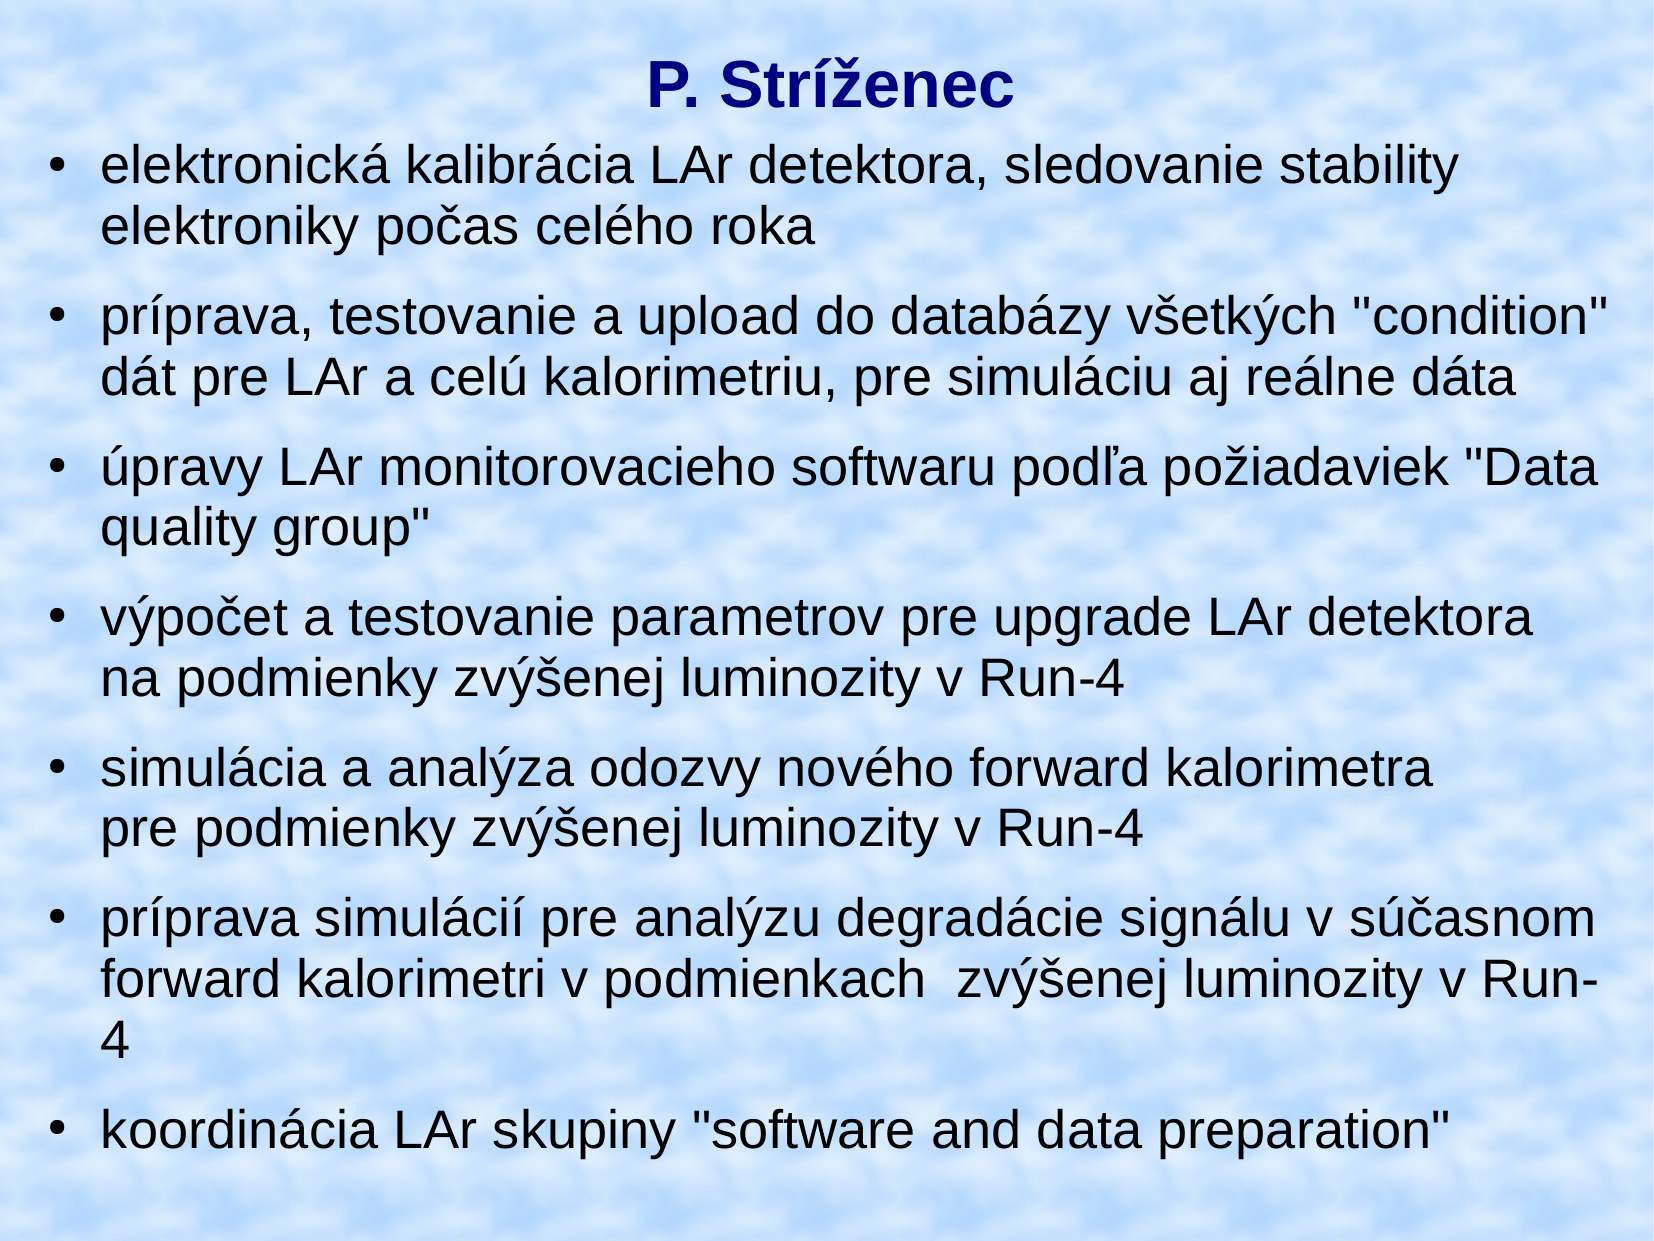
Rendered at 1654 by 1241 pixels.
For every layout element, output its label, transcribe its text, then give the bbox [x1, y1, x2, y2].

list elektronická kalibrácia LAr detektora, sledovanie stability elektroniky počas celého roka príprava, testovanie a upload do databázy všetkých "condition" dát pre LAr a celú kalorimetriu, pre simuláciu aj reálne dáta úpravy LAr monitorovacieho softwaru podľa požiadaviek "Data quality group" výpočet a testovanie parametrov pre upgrade LAr detektora na podmienky zvýšenej luminozity v Run-4 simulácia a analýza odozvy nového forward kalorimetra pre podmienky zvýšenej luminozity v Run-4 príprava simulácií pre analýzu degradácie signálu v súčasnom forward kalorimetri v podmienkach zvýšenej luminozity v Run-4 koordinácia LAr skupiny "software and data preparation" [30, 135, 1621, 1241]
picture [0, 0, 1654, 1241]
title P. Stríženec [86, 17, 1576, 135]
